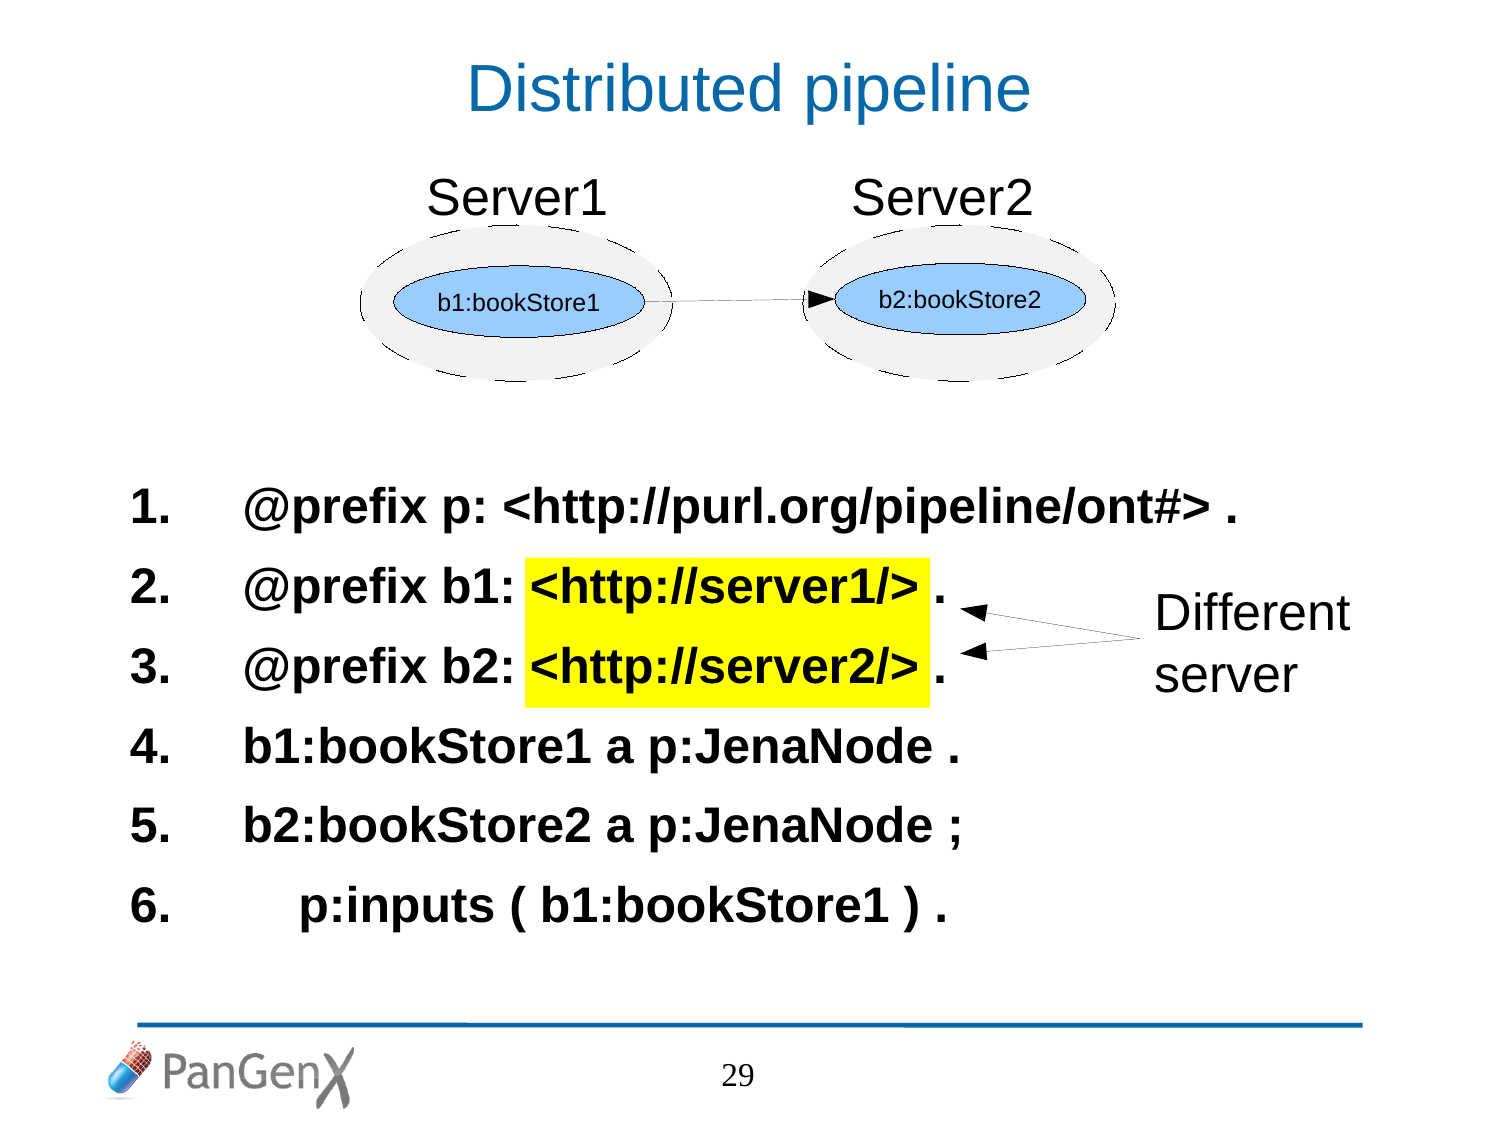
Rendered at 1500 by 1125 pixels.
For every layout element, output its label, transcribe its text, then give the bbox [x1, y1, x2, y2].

title Distributed pipeline [0, 6, 1500, 149]
text_box Server2 [837, 156, 1049, 234]
text_box Different server [1140, 570, 1367, 711]
text_box b2:bookStore2 [835, 263, 1086, 335]
list @prefix p: <http://purl.org/pipeline/ont#> . @prefix b1: <http://server1/> . @prefix b2: <http://server2/> . b1:bookStore1 a p:JenaNode . b2:bookStore2 a p:JenaNode ; p:inputs ( b1:bookStore1 ) . [115, 458, 1387, 1021]
picture [89, 1041, 354, 1109]
text_box [360, 234, 673, 382]
text_box Server1 [411, 156, 624, 234]
text_box b1:bookStore1 [393, 265, 645, 338]
text_box [802, 234, 1116, 382]
